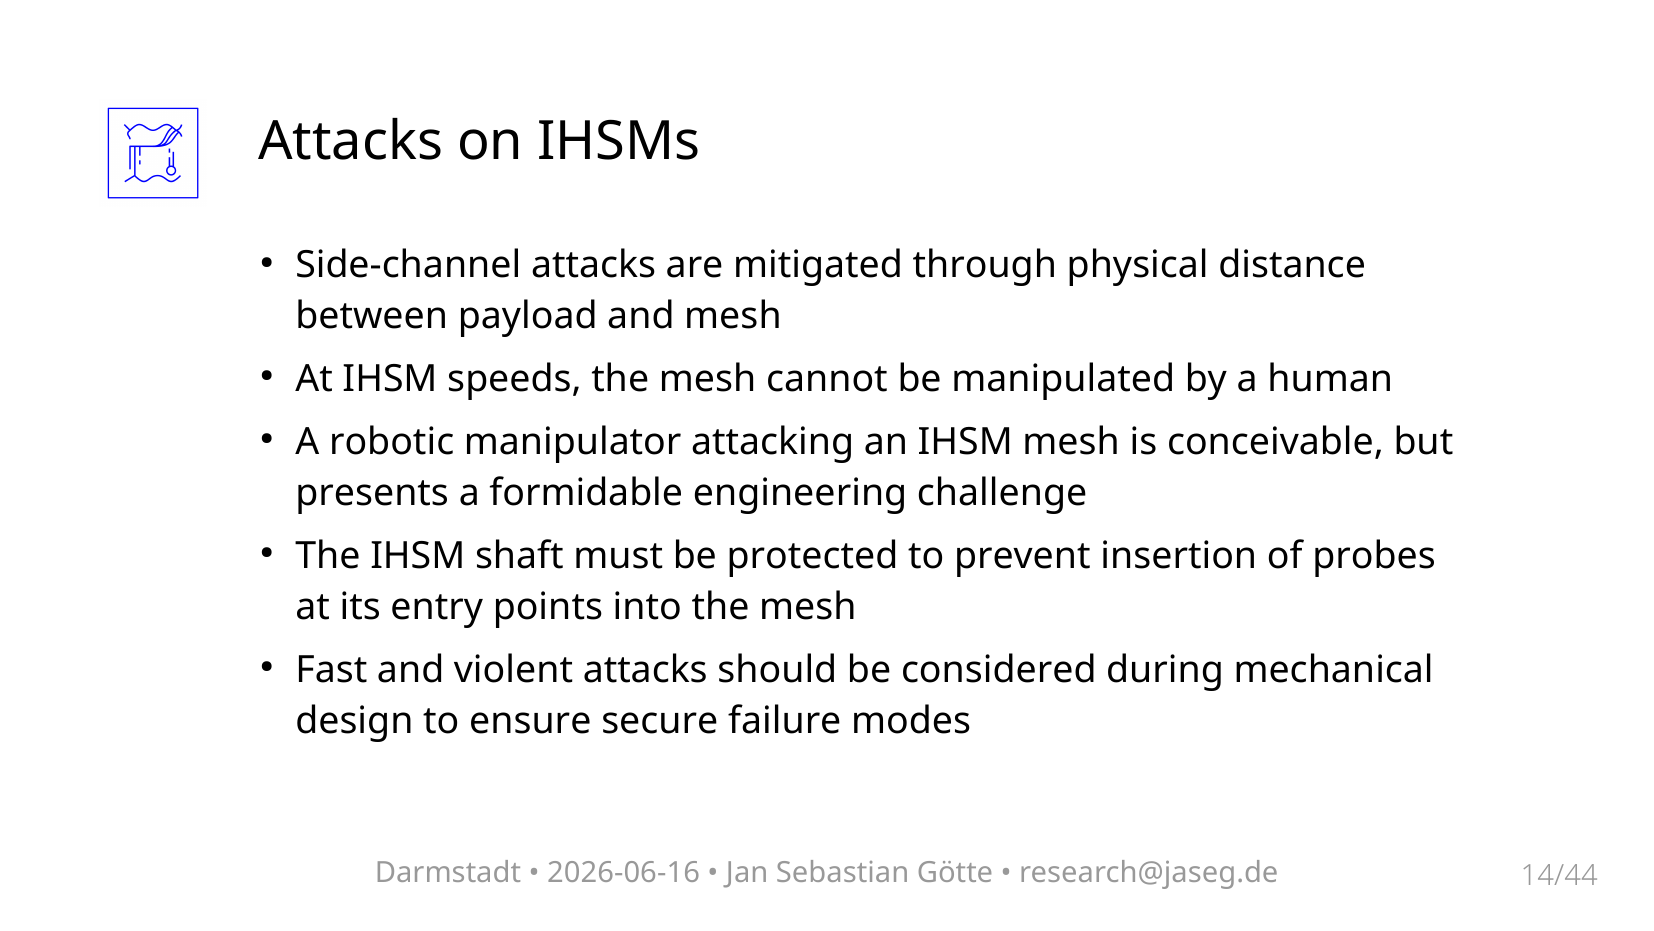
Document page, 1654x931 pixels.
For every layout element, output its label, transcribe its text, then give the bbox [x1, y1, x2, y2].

picture [99, 99, 207, 207]
text_box Side-channel attacks are mitigated through physical distance between payload and mesh At IHSM speeds, the mesh cannot be manipulated by a human A robotic manipulator attacking an IHSM mesh is conceivable, but presents a formidable engineering challenge The IHSM shaft must be protected to prevent insertion of probes at its entry points into the mesh Fast and violent attacks should be considered during mechanical design to ensure secure failure modes [260, 237, 1471, 693]
text_box Attacks on IHSMs [243, 93, 1543, 213]
